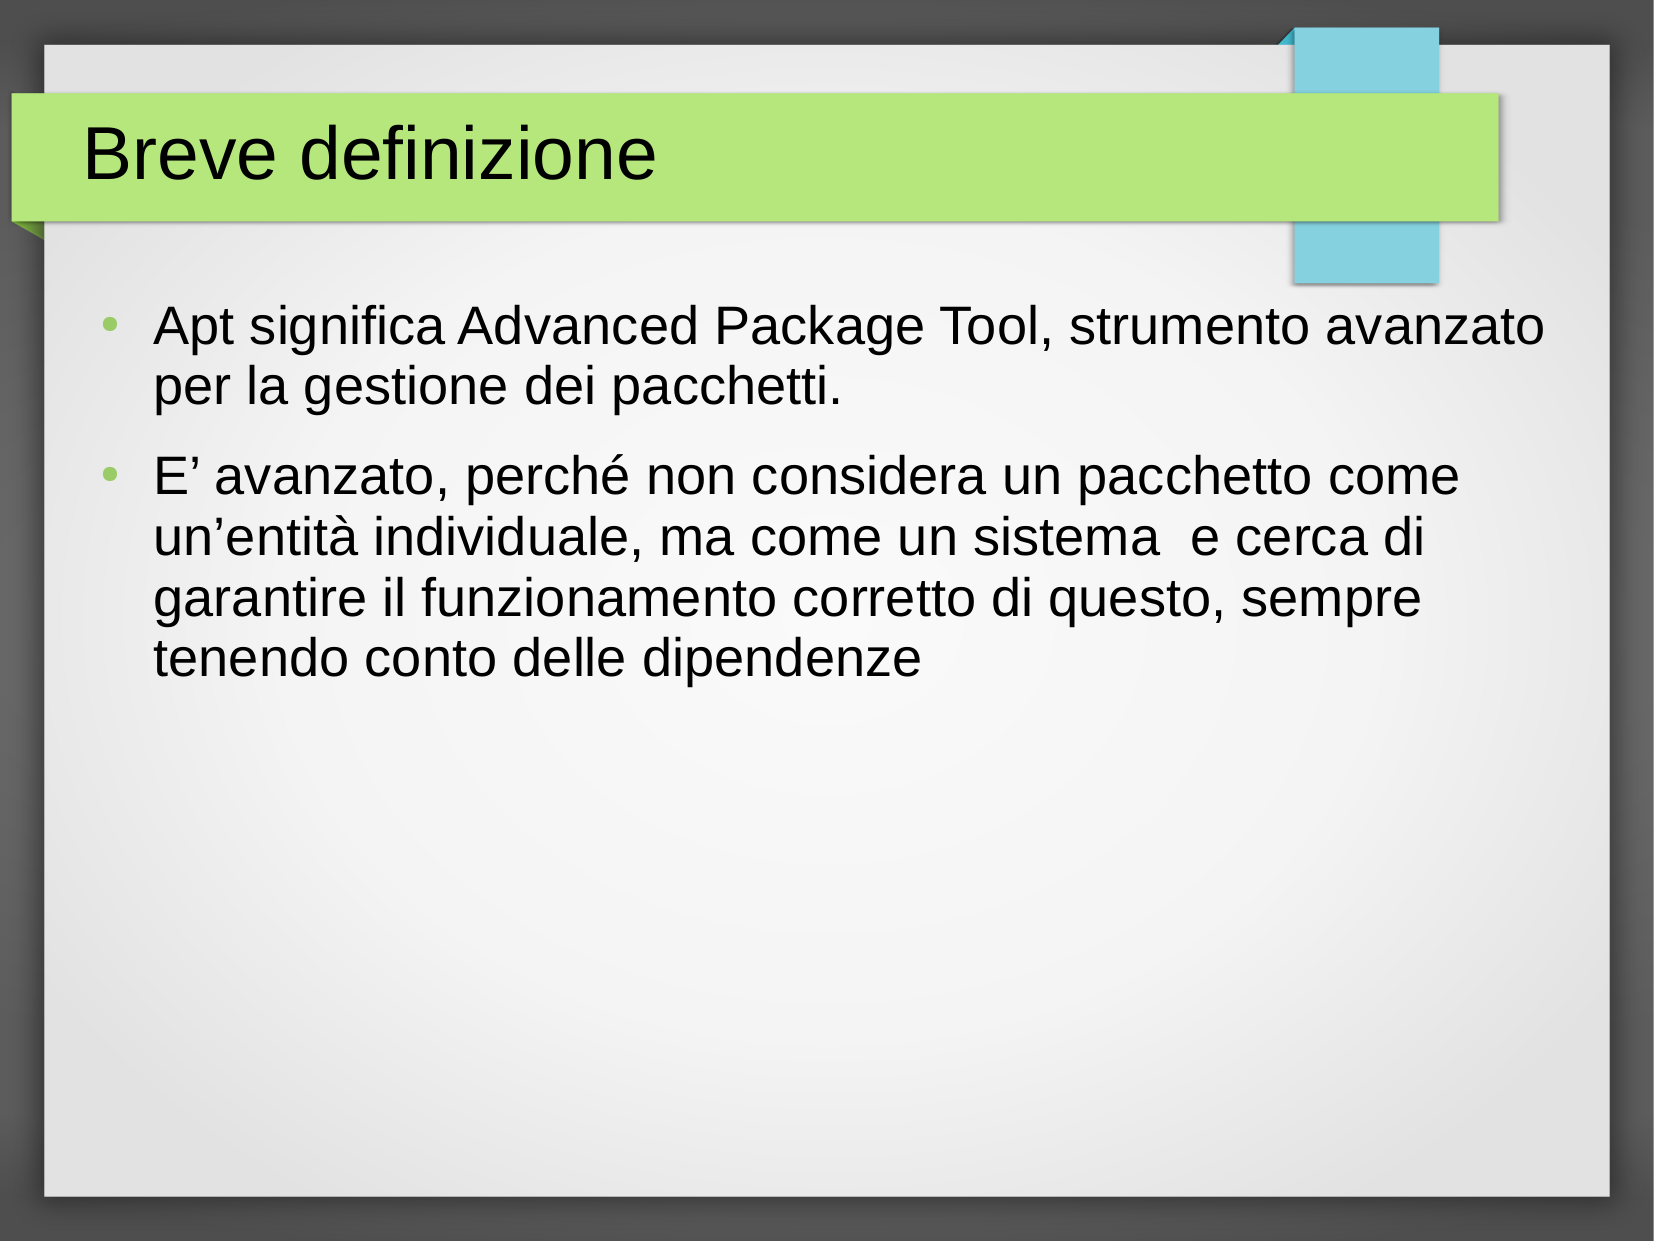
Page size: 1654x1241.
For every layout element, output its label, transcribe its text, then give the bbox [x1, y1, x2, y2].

title Breve definizione [82, 94, 1264, 213]
list Apt significa Advanced Package Tool, strumento avanzato per la gestione dei pacchetti. E’ avanzato, perché non considera un pacchetto come un’entità individuale, ma come un sistema e cerca di garantire il funzionamento corretto di questo, sempre tenendo conto delle dipendenze [82, 295, 1571, 1015]
picture [0, 0, 1654, 1241]
